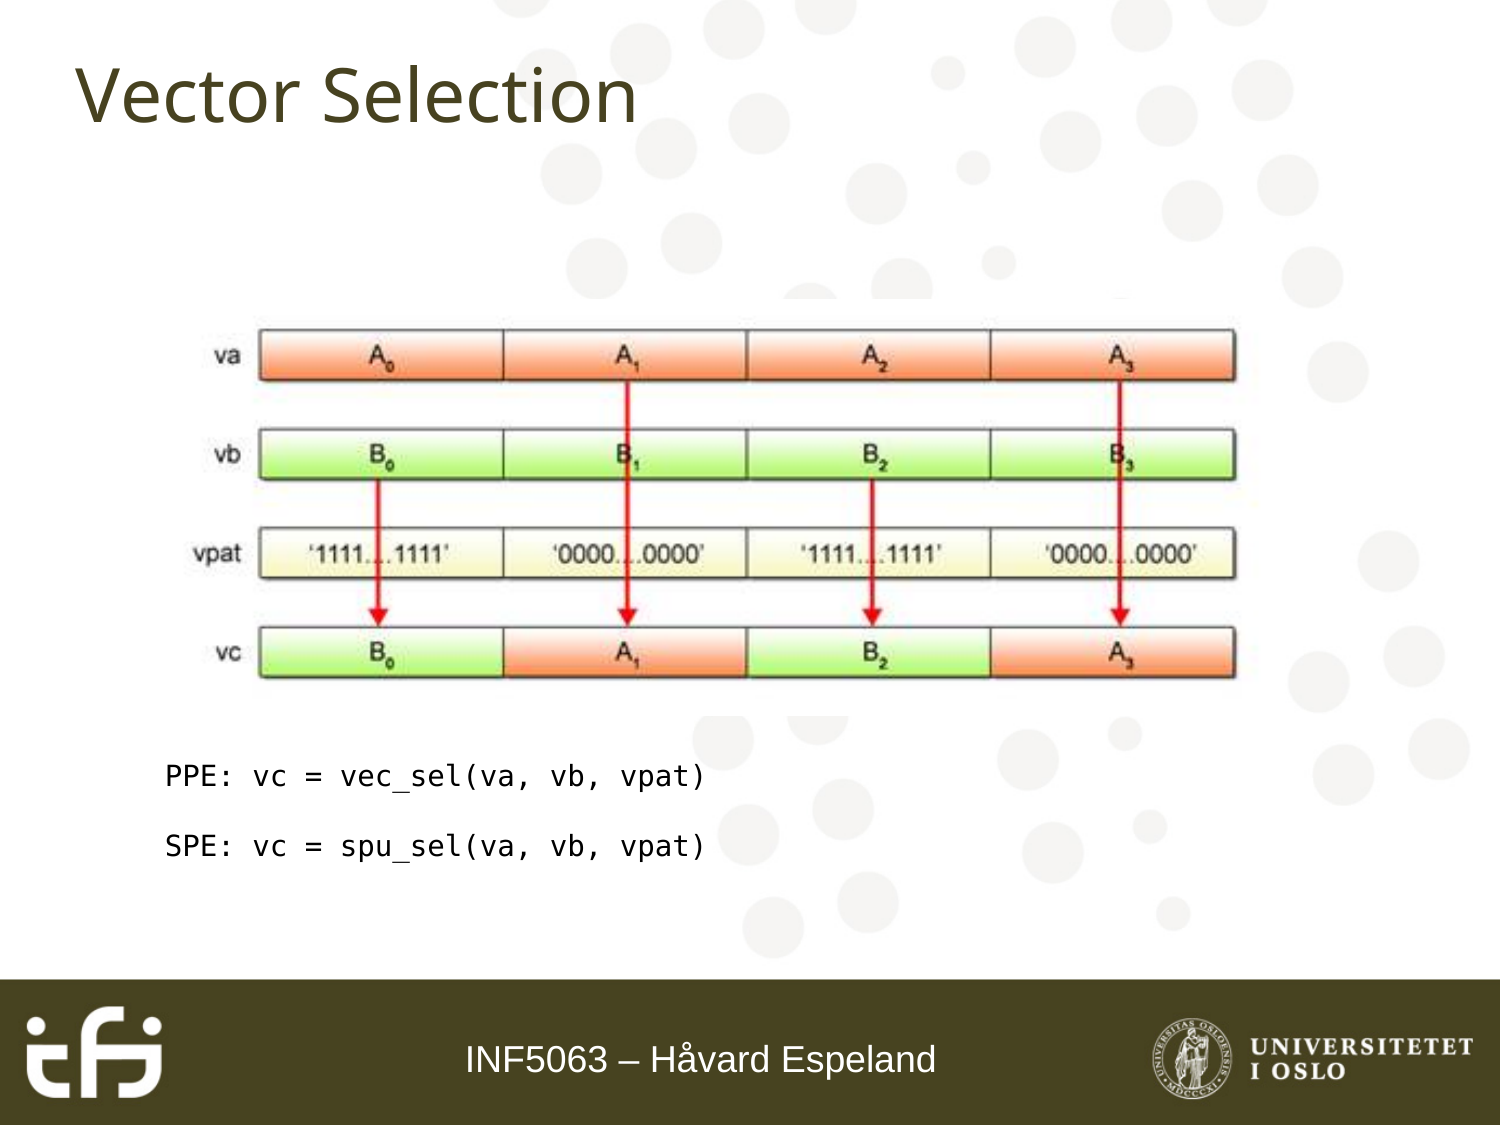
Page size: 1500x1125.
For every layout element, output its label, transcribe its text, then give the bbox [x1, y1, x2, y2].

title Vector Selection [75, 40, 1426, 146]
picture [0, 0, 1500, 1125]
text_box PPE: vc = vec_sel(va, vb, vpat) SPE: vc = spu_sel(va, vb, vpat) [150, 750, 1276, 882]
